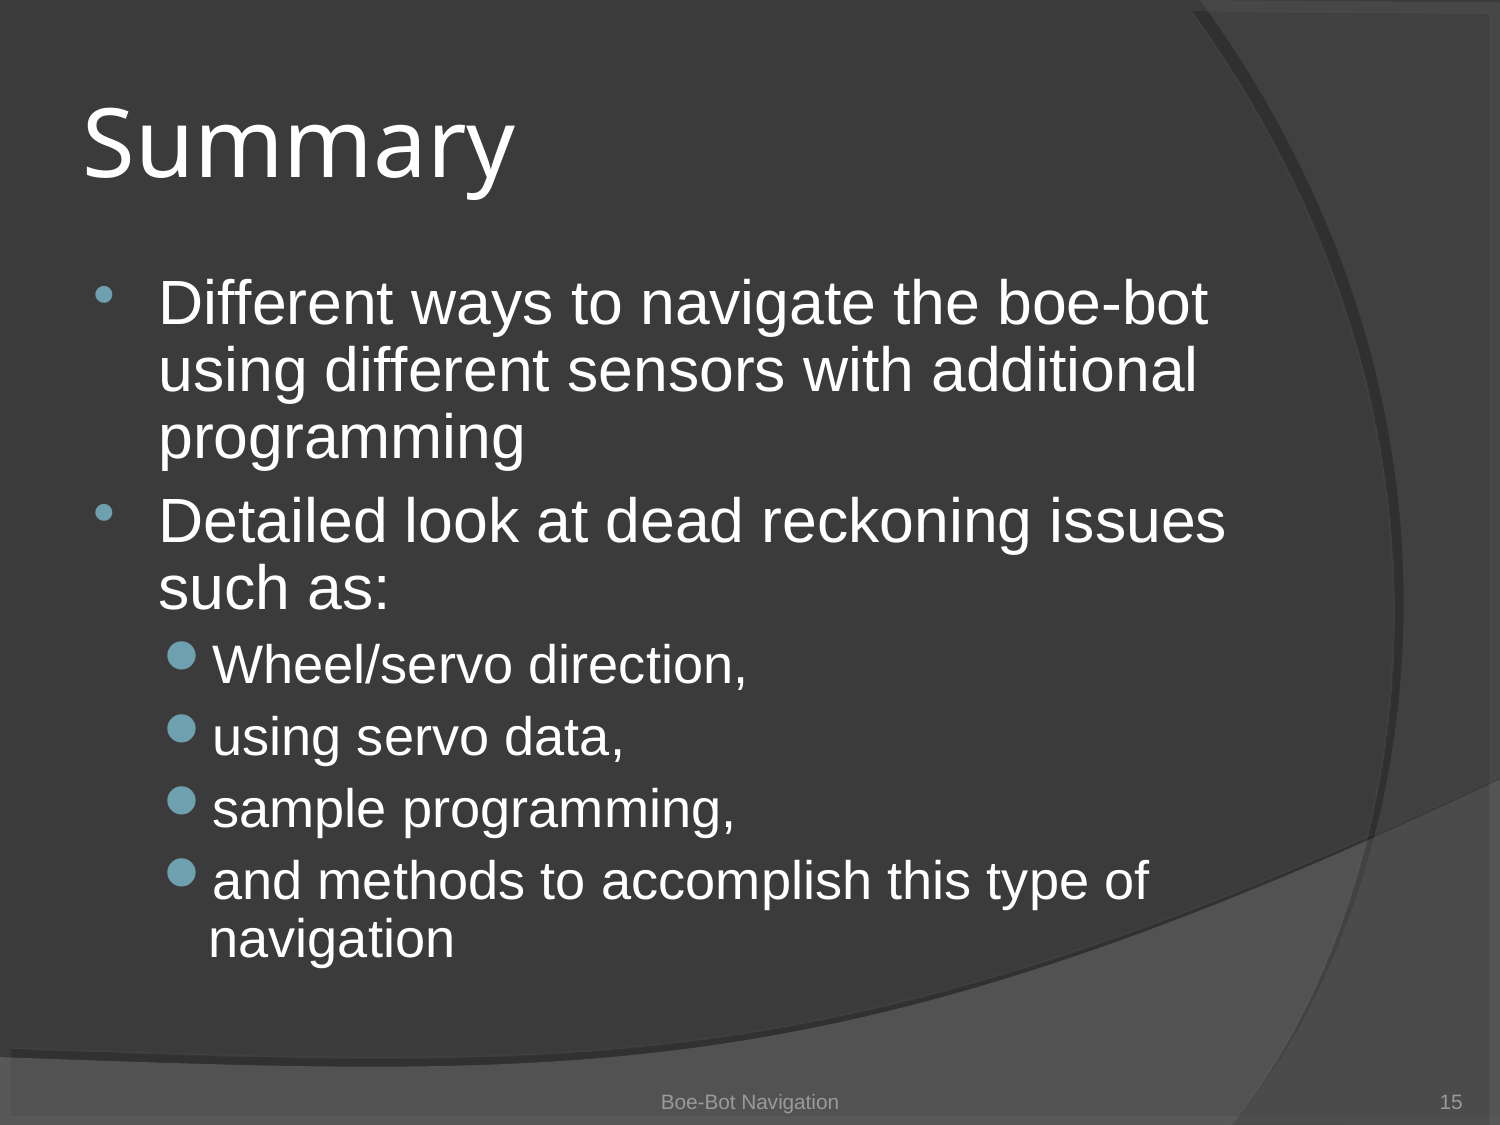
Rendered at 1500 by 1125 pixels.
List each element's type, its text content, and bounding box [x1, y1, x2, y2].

list Different ways to navigate the boe-bot using different sensors with additional programming Detailed look at dead reckoning issues such as: Wheel/servo direction, using servo data, sample programming, and methods to accomplish this type of navigation [74, 262, 1300, 1006]
text_box <number> [1337, 1053, 1463, 1114]
title Summary [74, 45, 1300, 233]
text_box Boe-Bot Navigation [512, 1053, 988, 1114]
